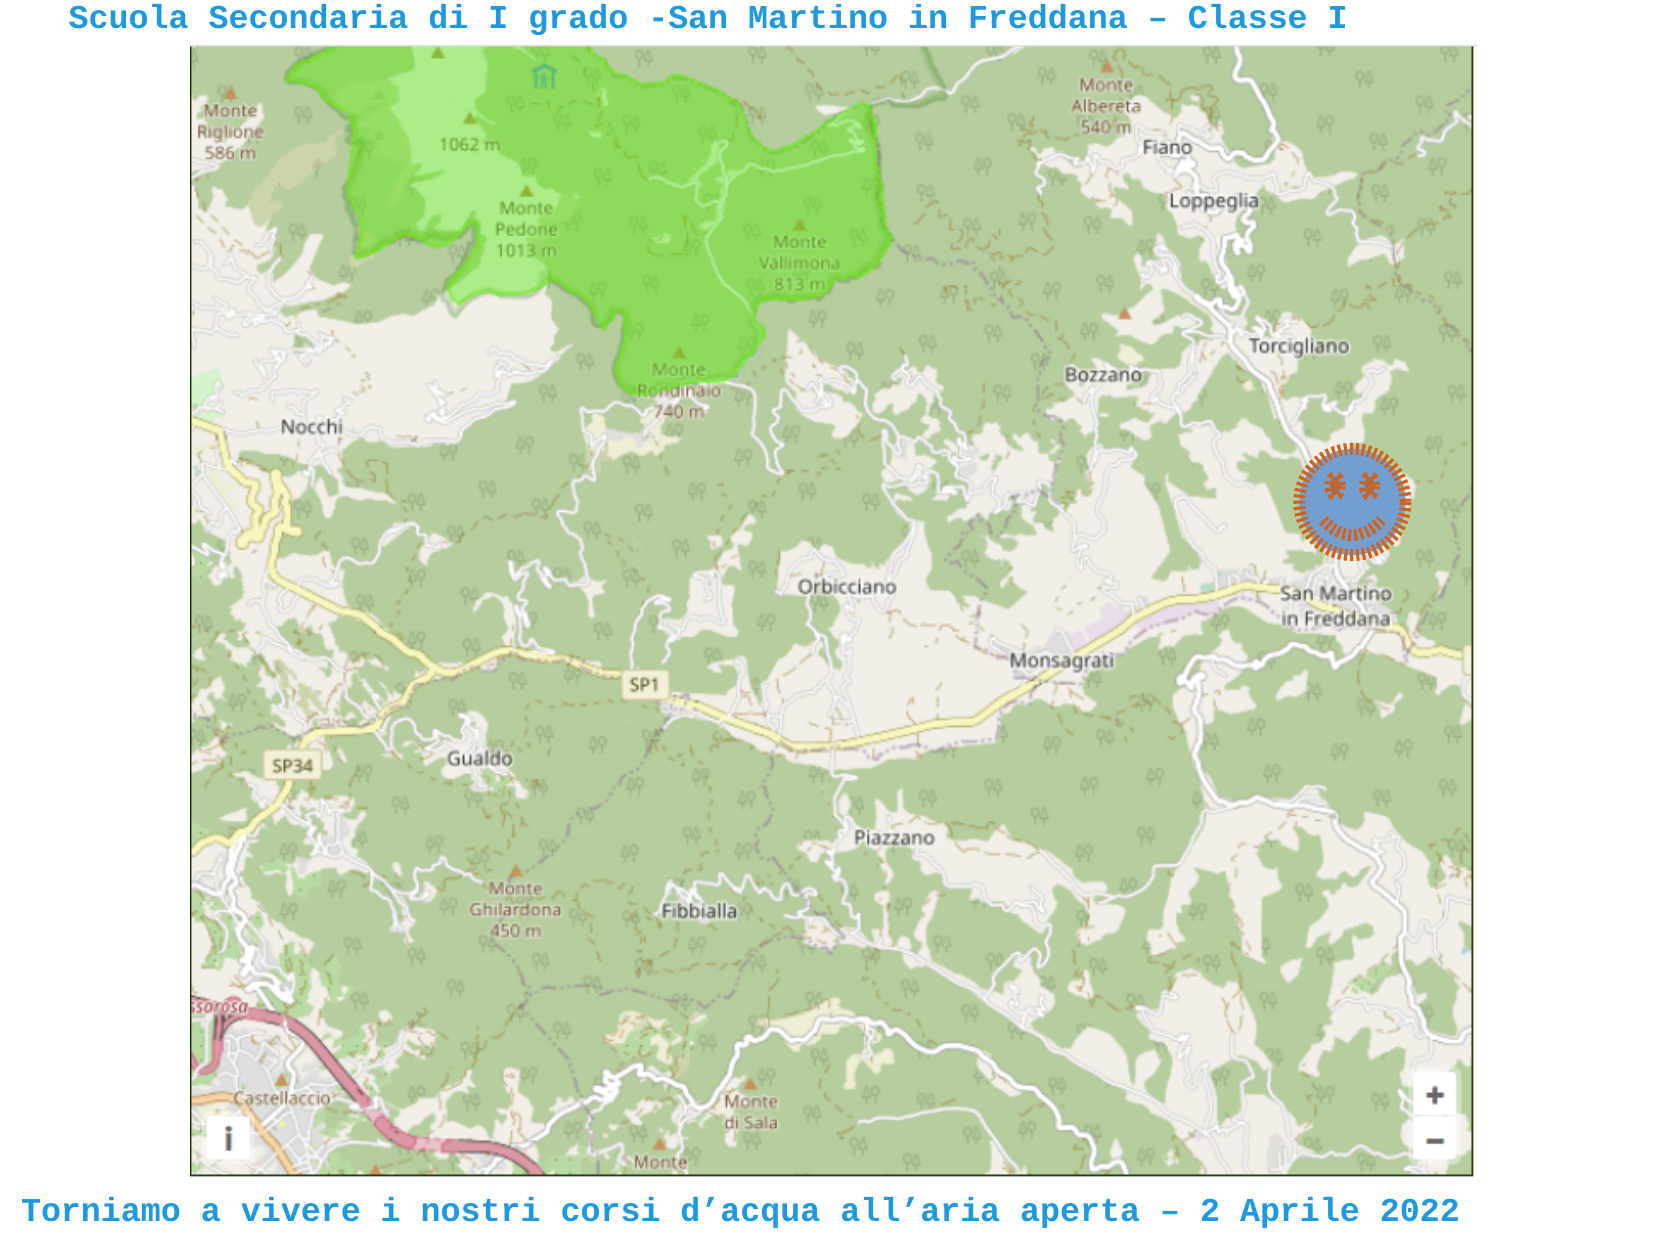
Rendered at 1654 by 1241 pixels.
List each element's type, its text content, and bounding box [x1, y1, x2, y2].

text_box [1299, 448, 1406, 556]
text_box Scuola Secondaria di I grado -San Martino in Freddana – Classe I [5, 3, 1412, 37]
text_box Torniamo a vivere i nostri corsi d’acqua all’aria aperta – 2 Aprile 2022 [5, 1179, 1477, 1241]
picture [190, 45, 1477, 1179]
